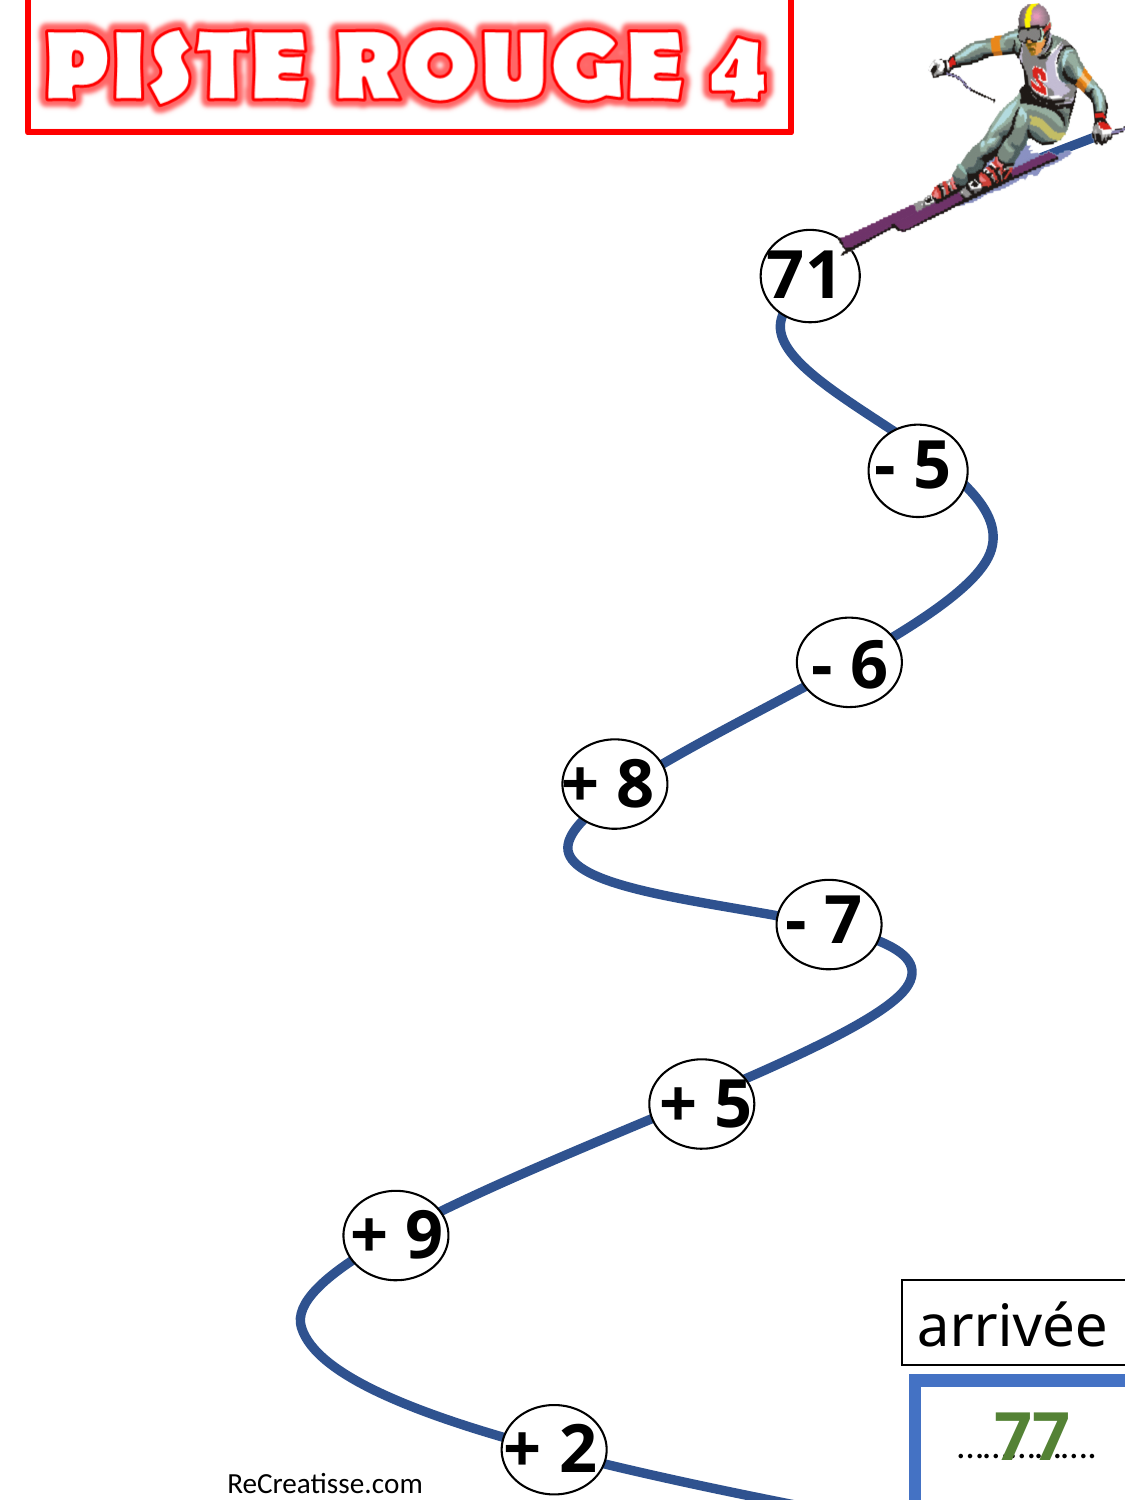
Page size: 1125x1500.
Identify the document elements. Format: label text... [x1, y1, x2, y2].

text_box [806, 965, 852, 970]
picture [815, 0, 1125, 256]
text_box + 5 [644, 1053, 792, 1148]
text_box - 7 [771, 870, 918, 965]
text_box [891, 510, 945, 518]
text_box + 2 [489, 1399, 636, 1494]
text_box 77 [979, 1386, 1111, 1481]
text_box + 8 [546, 733, 694, 828]
text_box - 5 [860, 415, 1007, 510]
text_box arrivée [902, 1280, 1125, 1365]
text_box ReCreatisse.com [213, 1456, 438, 1500]
text_box 71 [752, 224, 884, 319]
text_box [792, 319, 829, 323]
text_box ……………. [915, 1380, 1125, 1500]
picture [25, 0, 794, 135]
text_box - 6 [797, 614, 944, 709]
text_box + 9 [335, 1184, 483, 1279]
